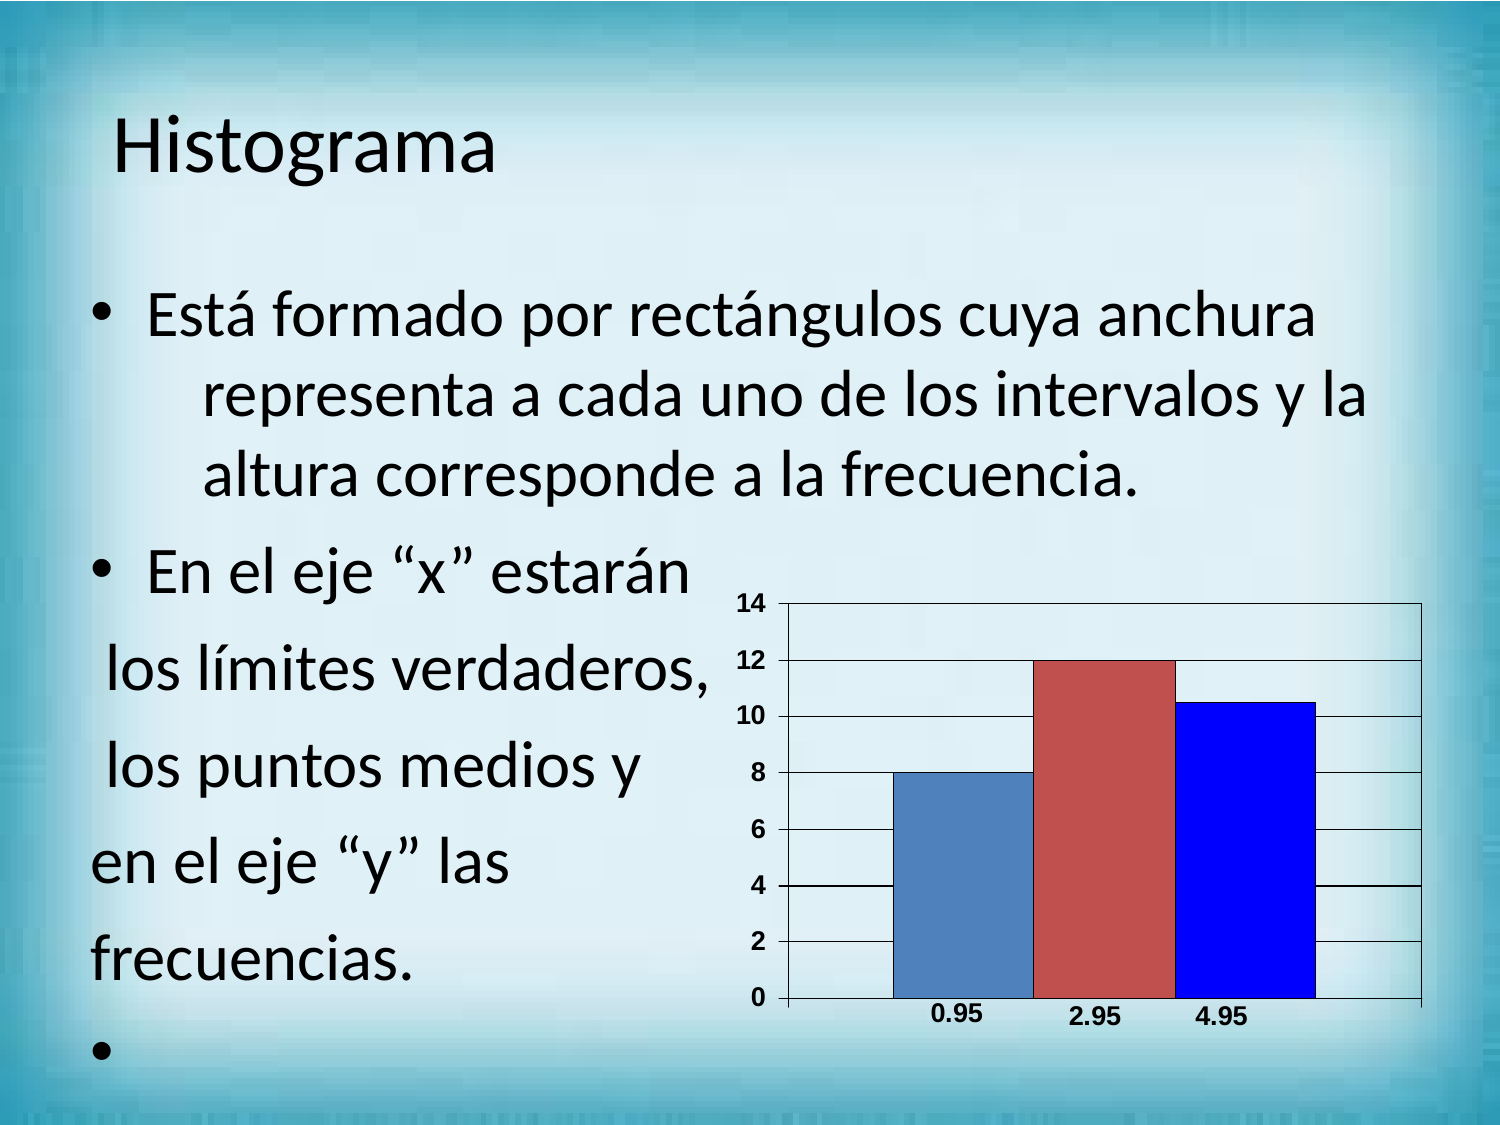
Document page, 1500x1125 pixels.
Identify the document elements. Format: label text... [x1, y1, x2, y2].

list Está formado por rectángulos cuya anchura representa a cada uno de los intervalos y la altura corresponde a la frecuencia. En el eje “x” estarán los límites verdaderos, los puntos medios y en el eje “y” las frecuencias. [75, 262, 1436, 1071]
picture [0, 1, 1500, 1125]
chart [714, 563, 1439, 1047]
title Histograma [75, 45, 538, 233]
